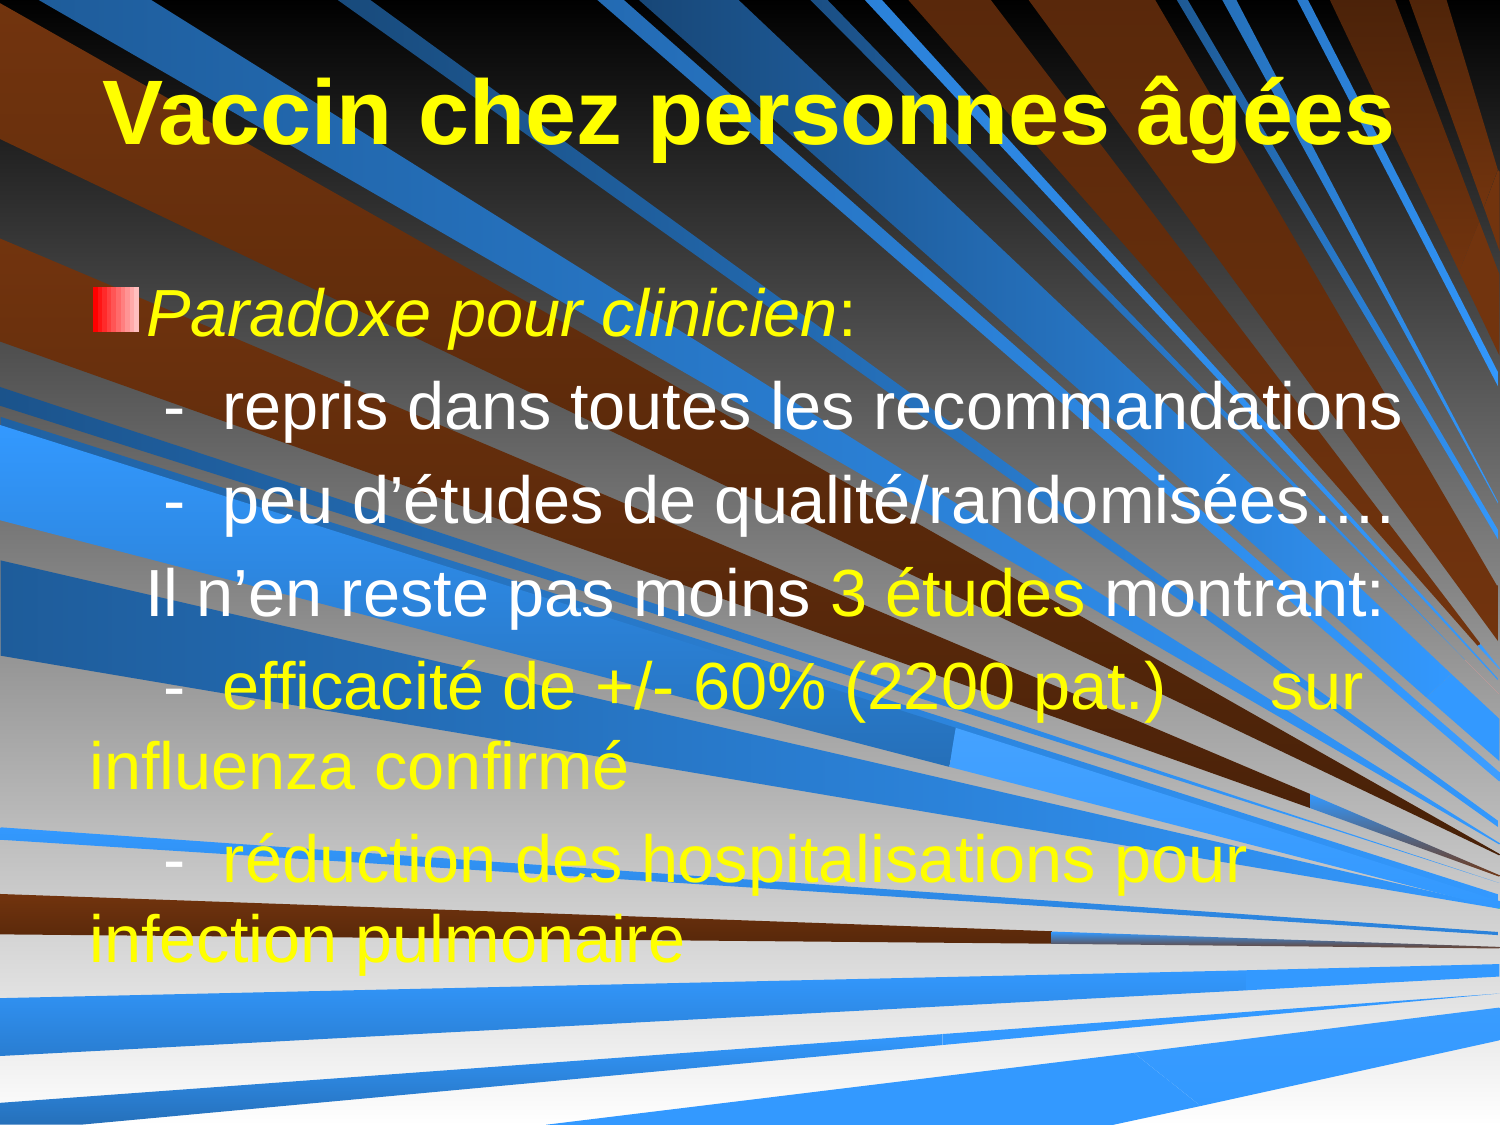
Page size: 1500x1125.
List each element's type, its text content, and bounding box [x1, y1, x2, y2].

title Vaccin chez personnes âgées [75, 45, 1425, 234]
list Paradoxe pour clinicien: - repris dans toutes les recommandations - peu d’études de qualité/randomisées…. Il n’en reste pas moins 3 études montrant: - efficacité de +/- 60% (2200 pat.) sur influenza confirmé - réduction des hospitalisations pour infection pulmonaire [75, 262, 1425, 1006]
